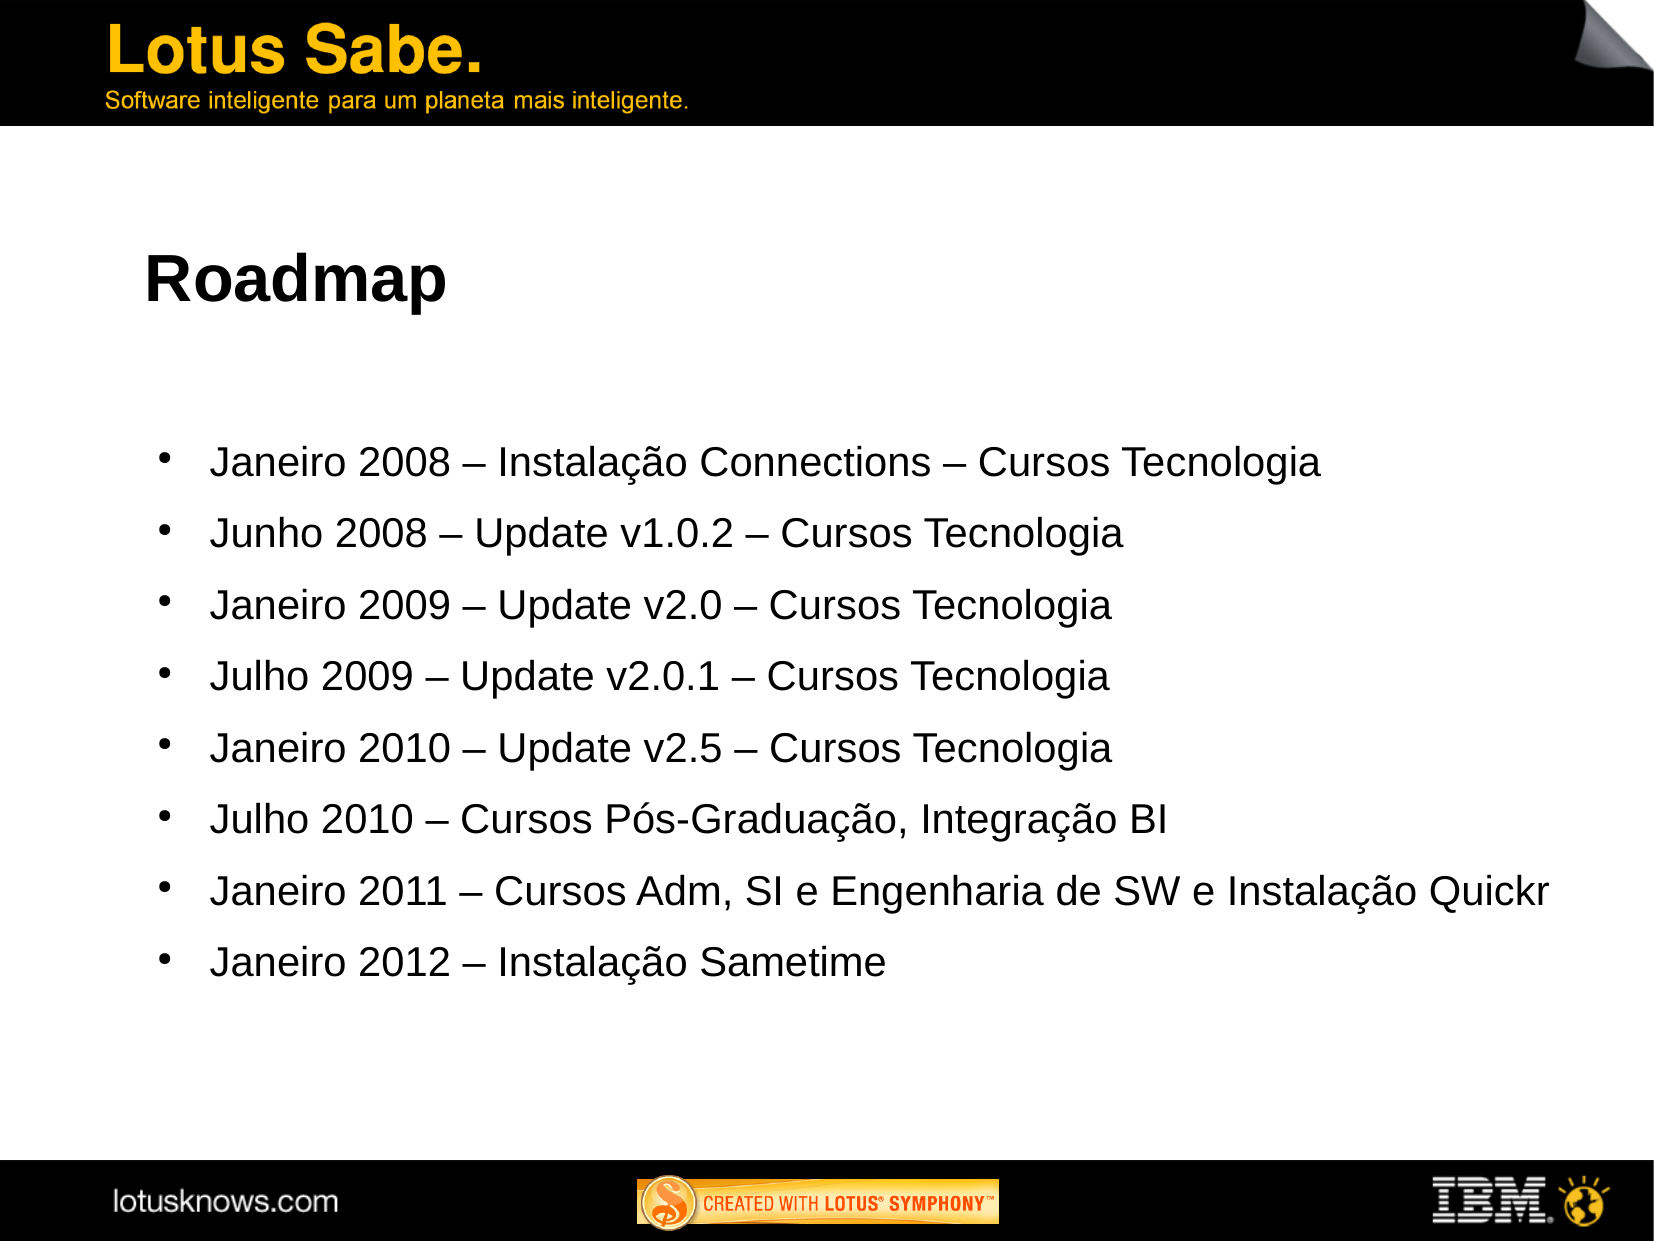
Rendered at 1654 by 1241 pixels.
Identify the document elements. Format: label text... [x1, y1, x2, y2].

title Roadmap [145, 143, 1513, 316]
list Janeiro 2008 – Instalação Connections – Cursos Tecnologia Junho 2008 – Update v1.0.2 – Cursos Tecnologia Janeiro 2009 – Update v2.0 – Cursos Tecnologia Julho 2009 – Update v2.0.1 – Cursos Tecnologia Janeiro 2010 – Update v2.5 – Cursos Tecnologia Julho 2010 – Cursos Pós-Graduação, Integração BI Janeiro 2011 – Cursos Adm, SI e Engenharia de SW e Instalação Quickr Janeiro 2012 – Instalação Sametime [139, 338, 1552, 988]
picture [0, 0, 1654, 126]
picture [0, 1160, 1654, 1241]
